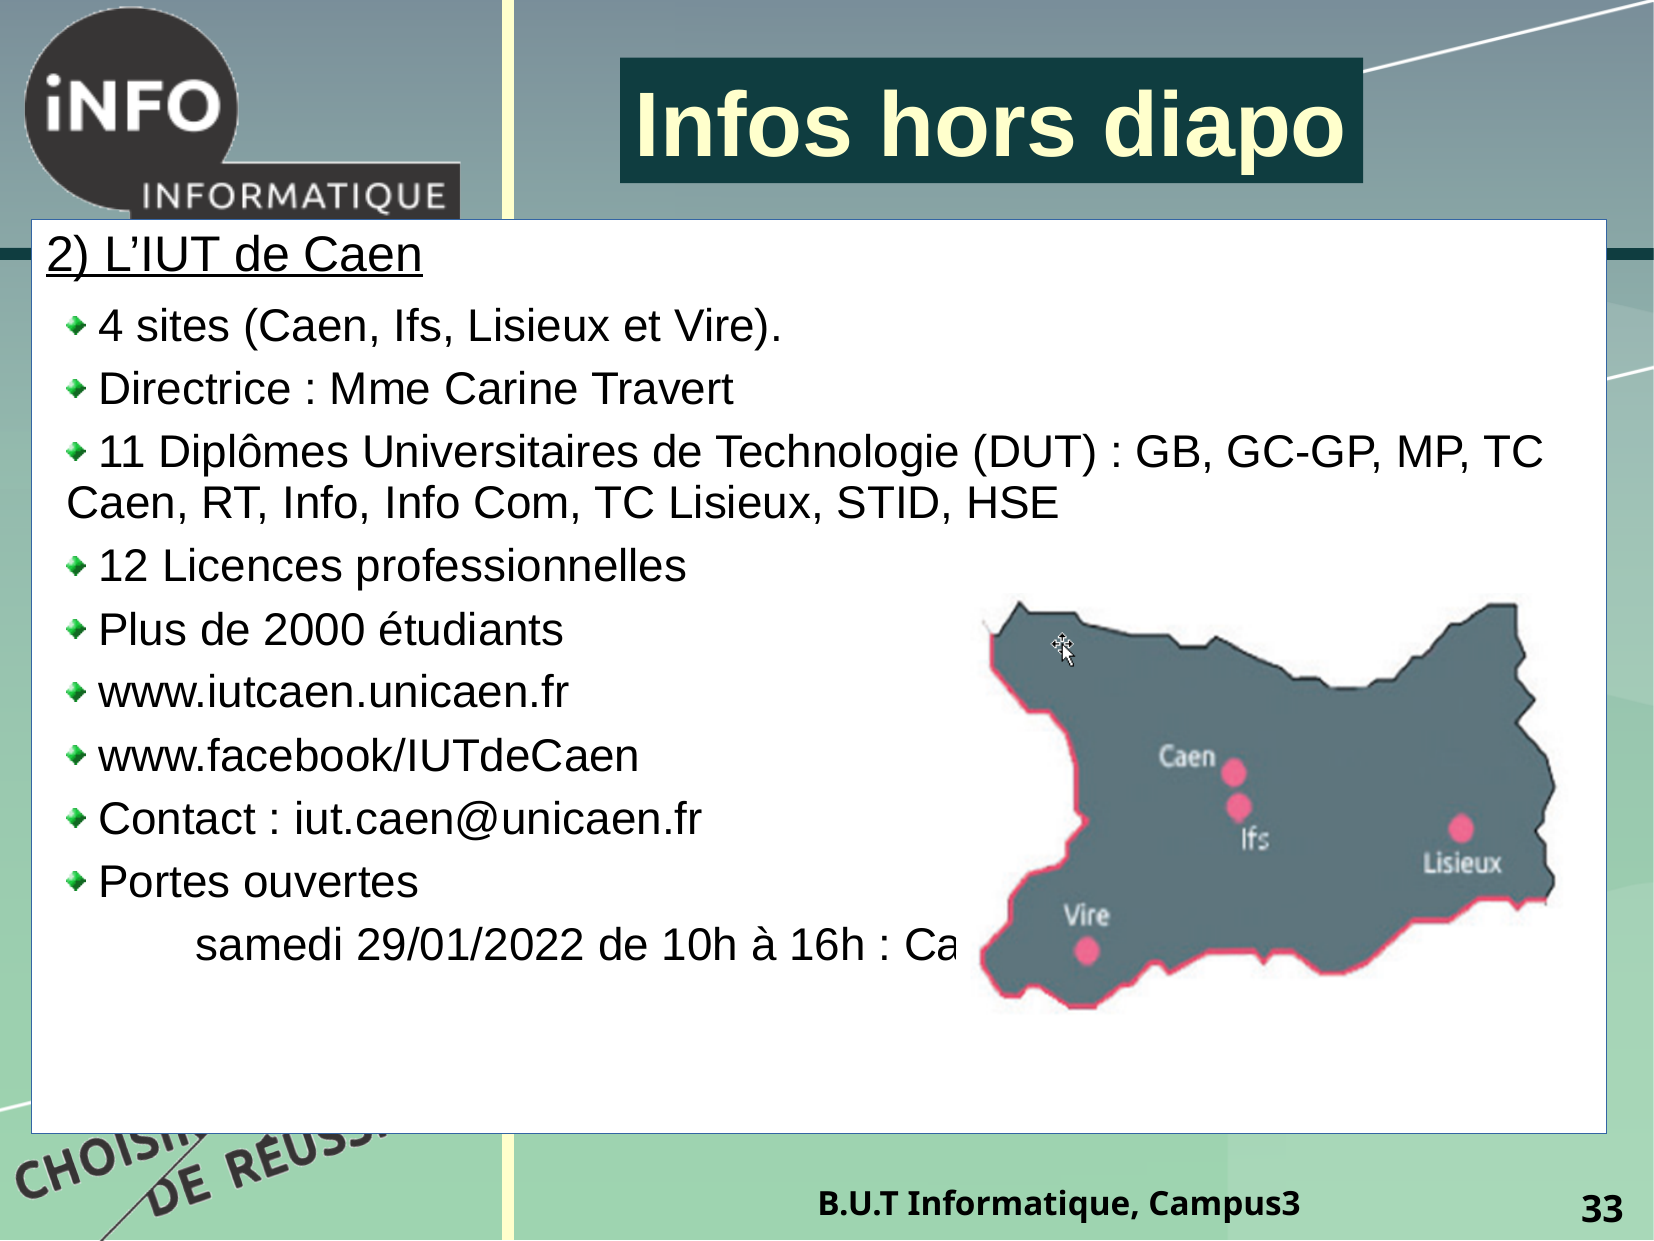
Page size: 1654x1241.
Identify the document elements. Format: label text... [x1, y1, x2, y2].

picture [0, 260, 502, 1241]
picture [956, 593, 1572, 1028]
picture [0, 0, 502, 247]
text_box 2) L’IUT de Caen 4 sites (Caen, Ifs, Lisieux et Vire). Directrice : Mme Carine Travert 11 Diplômes Universitaires de Technologie (DUT) : GB, GC-GP, MP, TC Caen, RT, Info, Info Com, TC Lisieux, STID, HSE 12 Licences professionnelles Plus de 2000 étudiants www.iutcaen.unicaen.fr www.facebook/IUTdeCaen Contact : iut.caen@unicaen.fr Portes ouvertes samedi 29/01/2022 de 10h à 16h : Caen et Ifs [31, 219, 1607, 1134]
text_box Infos hors diapo [620, 57, 1364, 184]
picture [514, 260, 1654, 1240]
picture [514, 0, 1654, 248]
